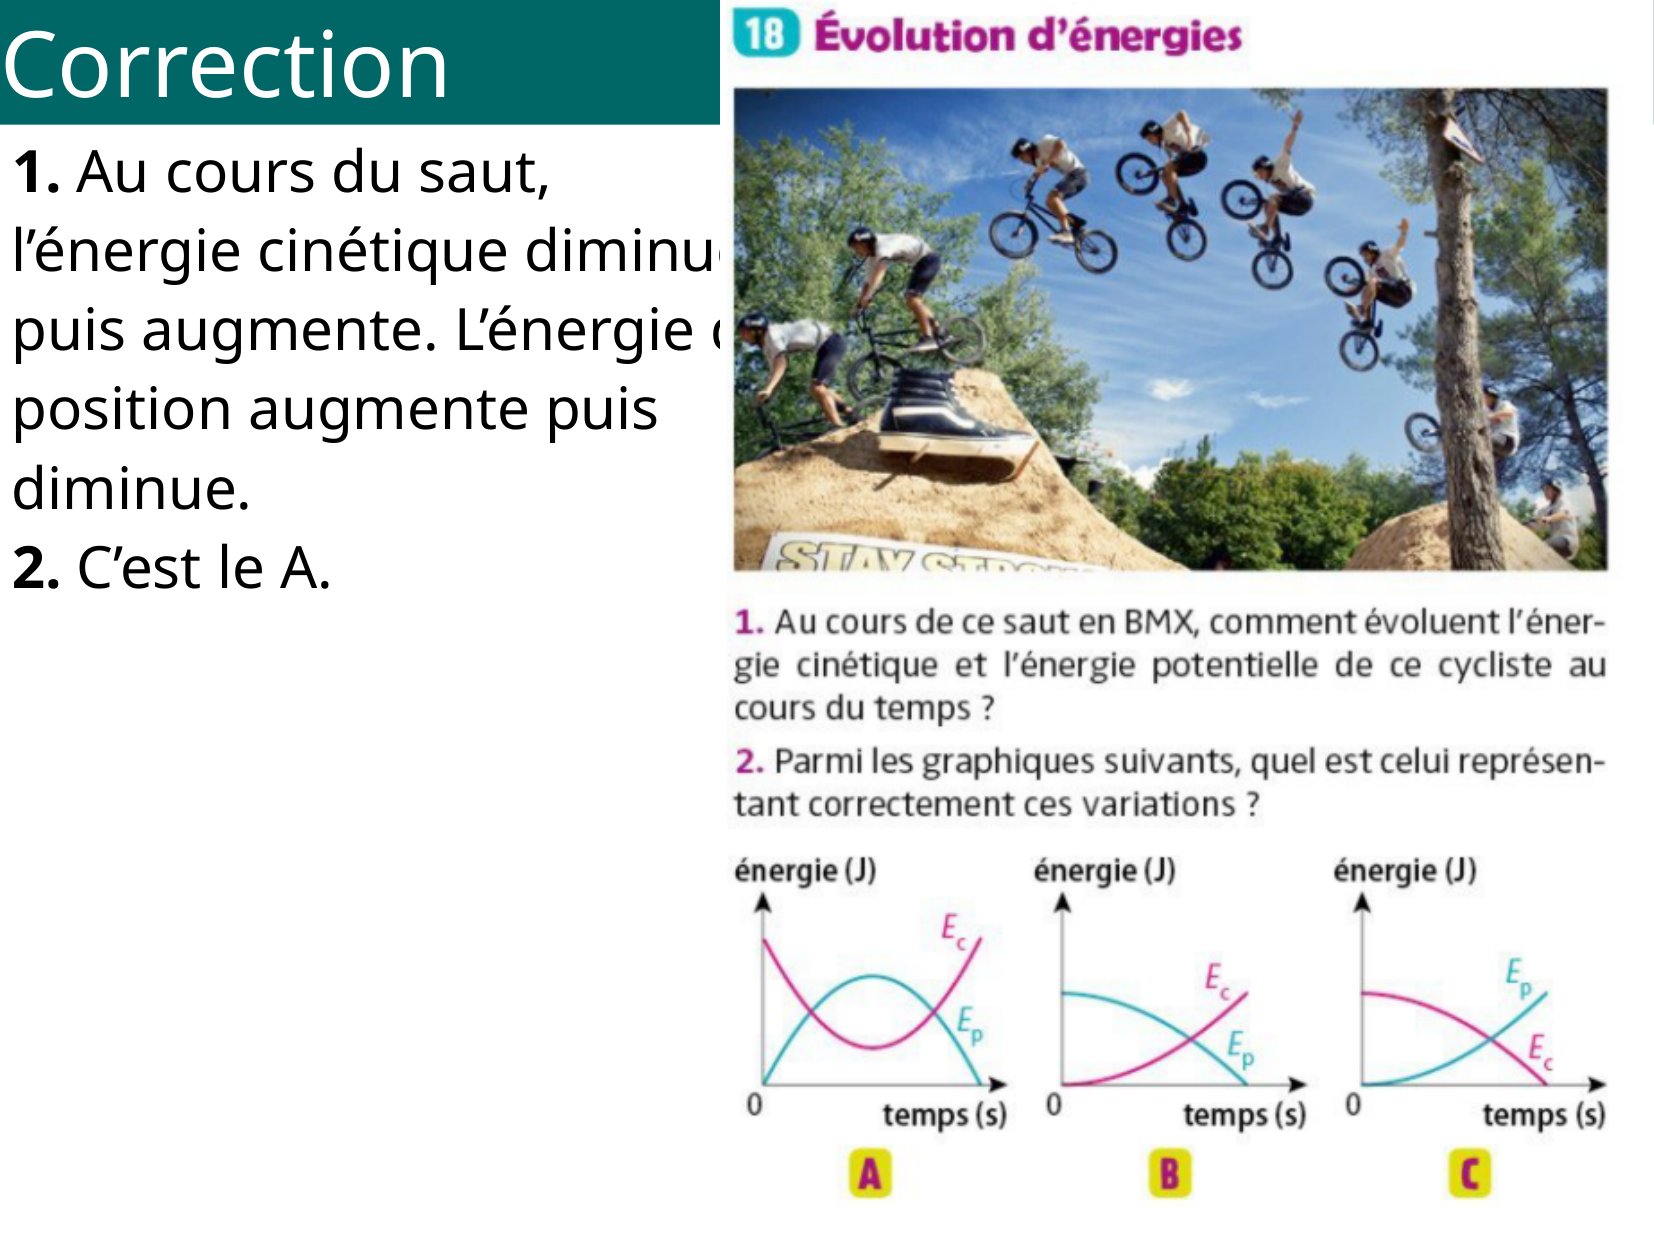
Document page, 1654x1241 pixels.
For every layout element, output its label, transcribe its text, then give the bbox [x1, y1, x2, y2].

title Correction [0, 4, 720, 120]
subtitle 1. Au cours du saut, l’énergie cinétique diminue puis augmente. L’énergie de position augmente puis diminue. 2. C’est le A. [11, 129, 1642, 1231]
picture [720, 0, 1654, 1209]
